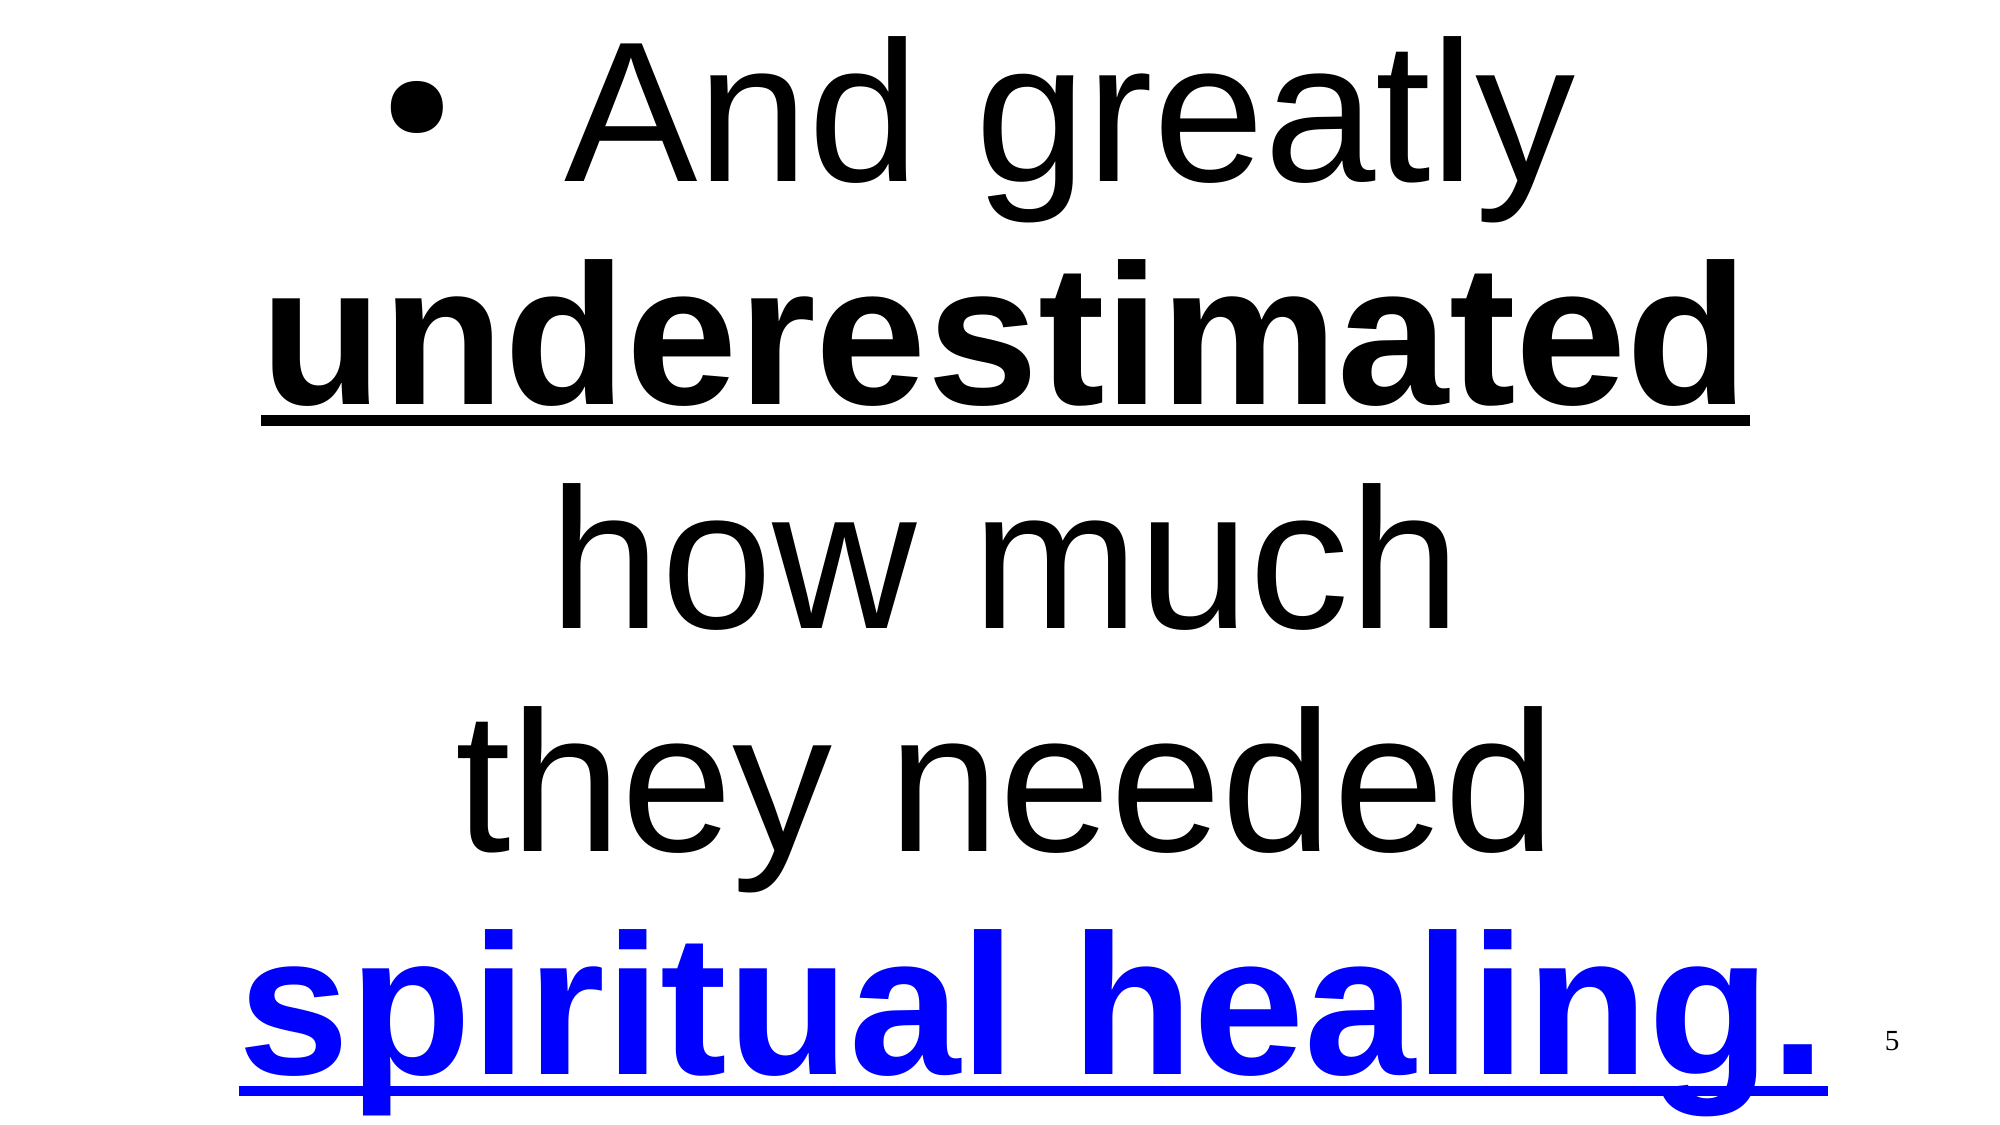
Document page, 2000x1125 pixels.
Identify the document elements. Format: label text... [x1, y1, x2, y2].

list And greatly underestimated how much they needed spiritual healing. [0, 0, 1996, 1123]
